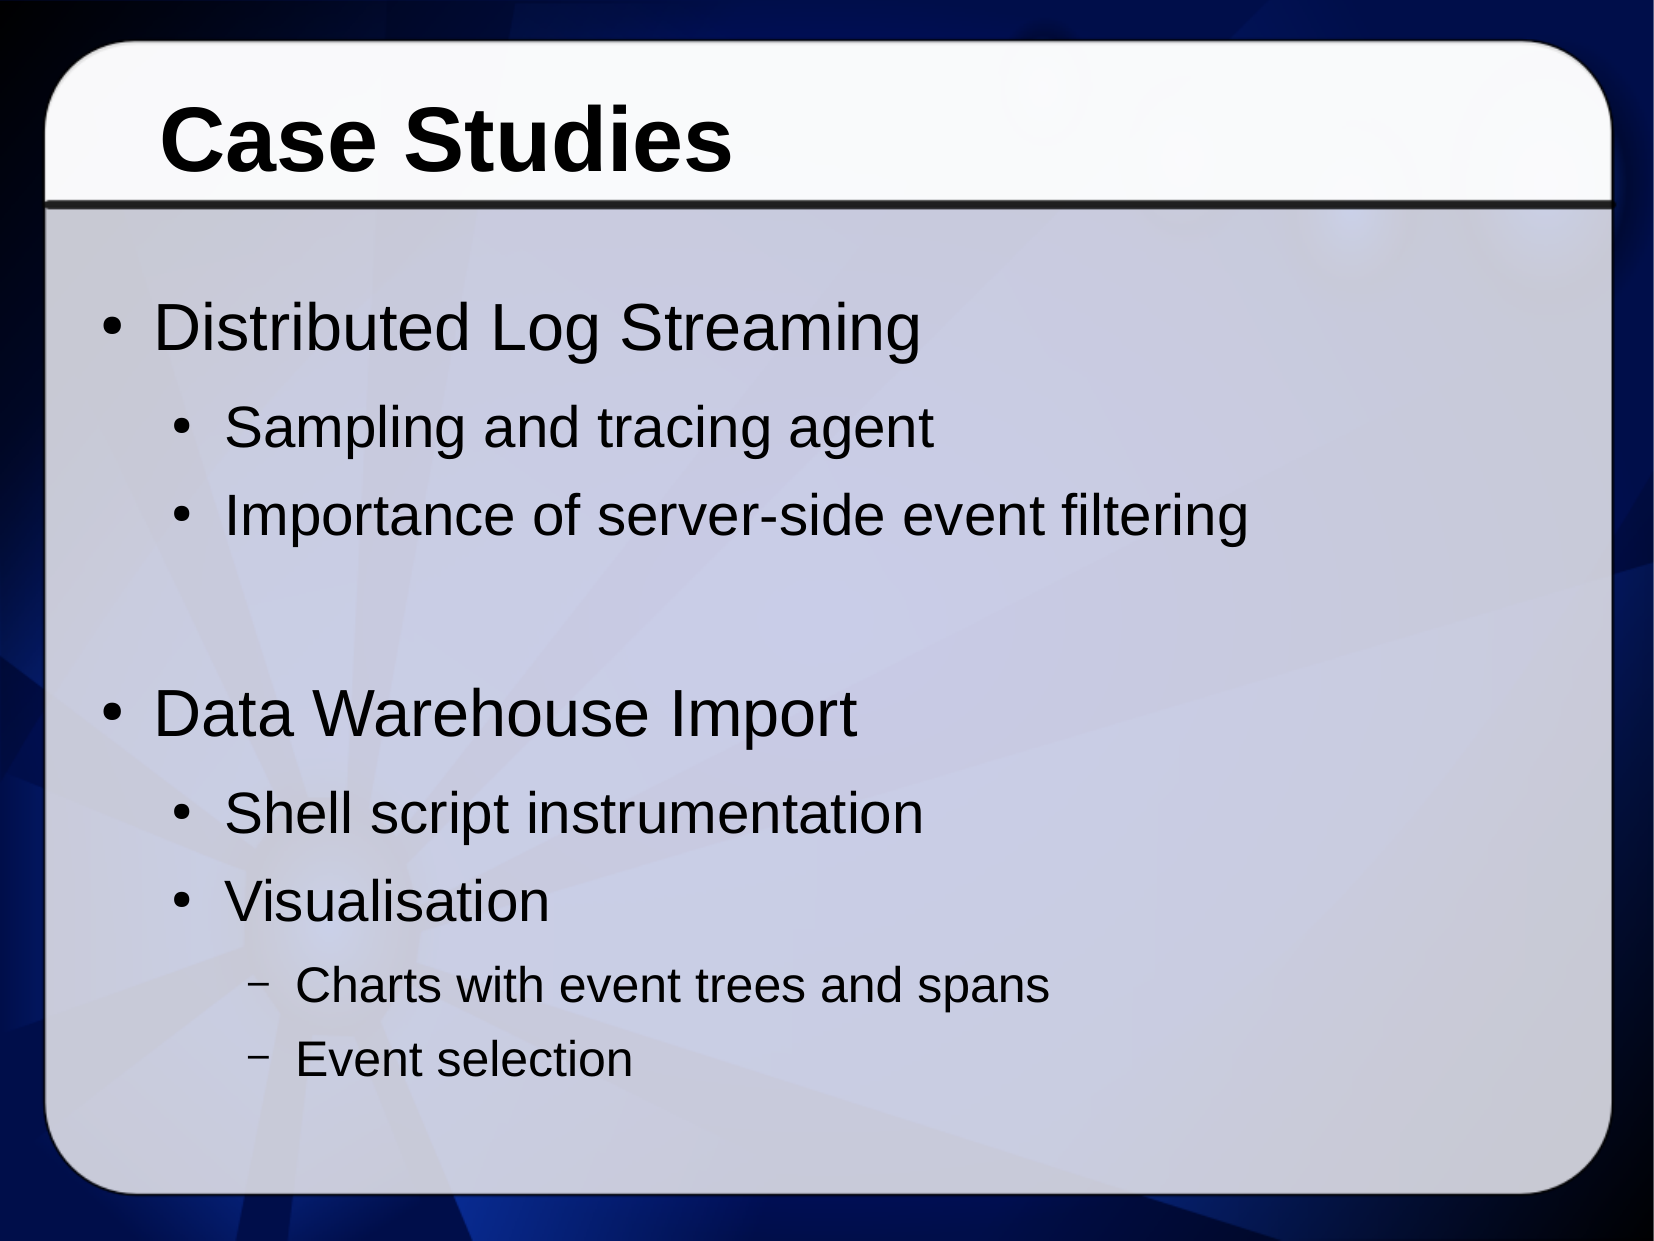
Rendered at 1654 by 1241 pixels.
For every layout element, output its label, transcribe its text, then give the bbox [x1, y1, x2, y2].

list Distributed Log Streaming Sampling and tracing agent Importance of server-side event filtering Data Warehouse Import Shell script instrumentation Visualisation Charts with event trees and spans Event selection [82, 290, 1565, 1109]
title Case Studies [82, 49, 1571, 231]
picture [0, 0, 1654, 1241]
